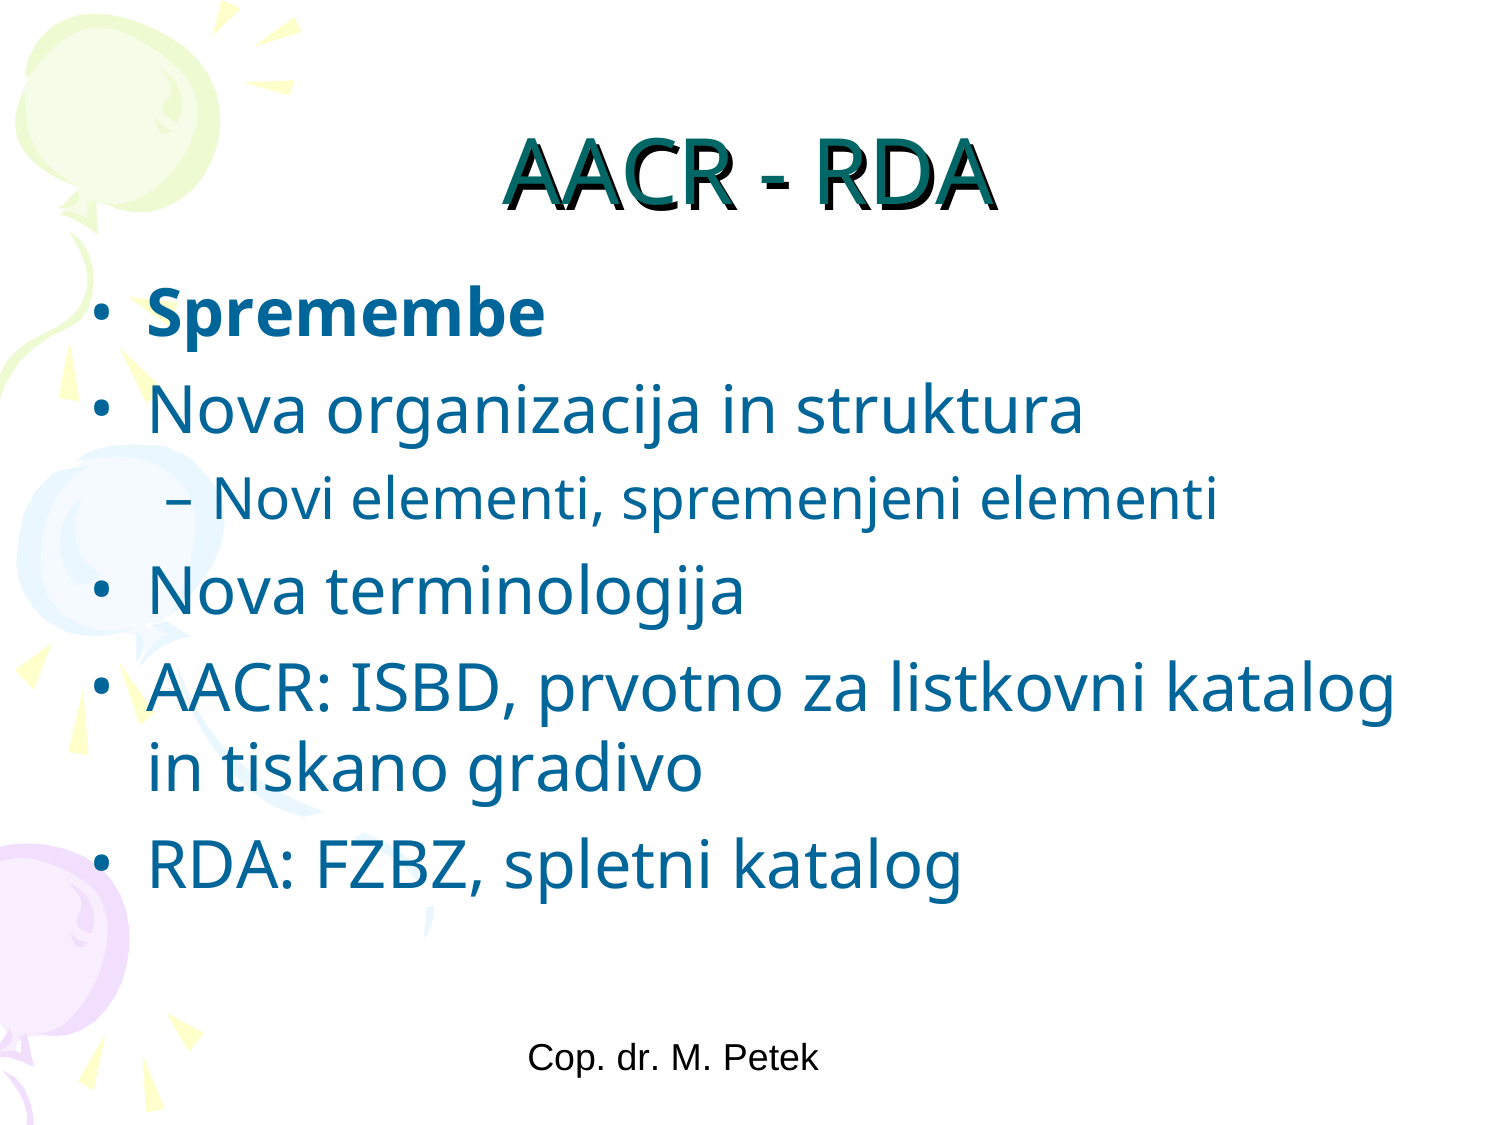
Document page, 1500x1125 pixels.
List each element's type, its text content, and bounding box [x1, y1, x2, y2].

list Spremembe Nova organizacija in struktura Novi elementi, spremenjeni elementi Nova terminologija AACR: ISBD, prvotno za listkovni katalog in tiskano gradivo RDA: FZBZ, spletni katalog [75, 262, 1426, 1009]
title AACR - RDA [72, 16, 1426, 233]
